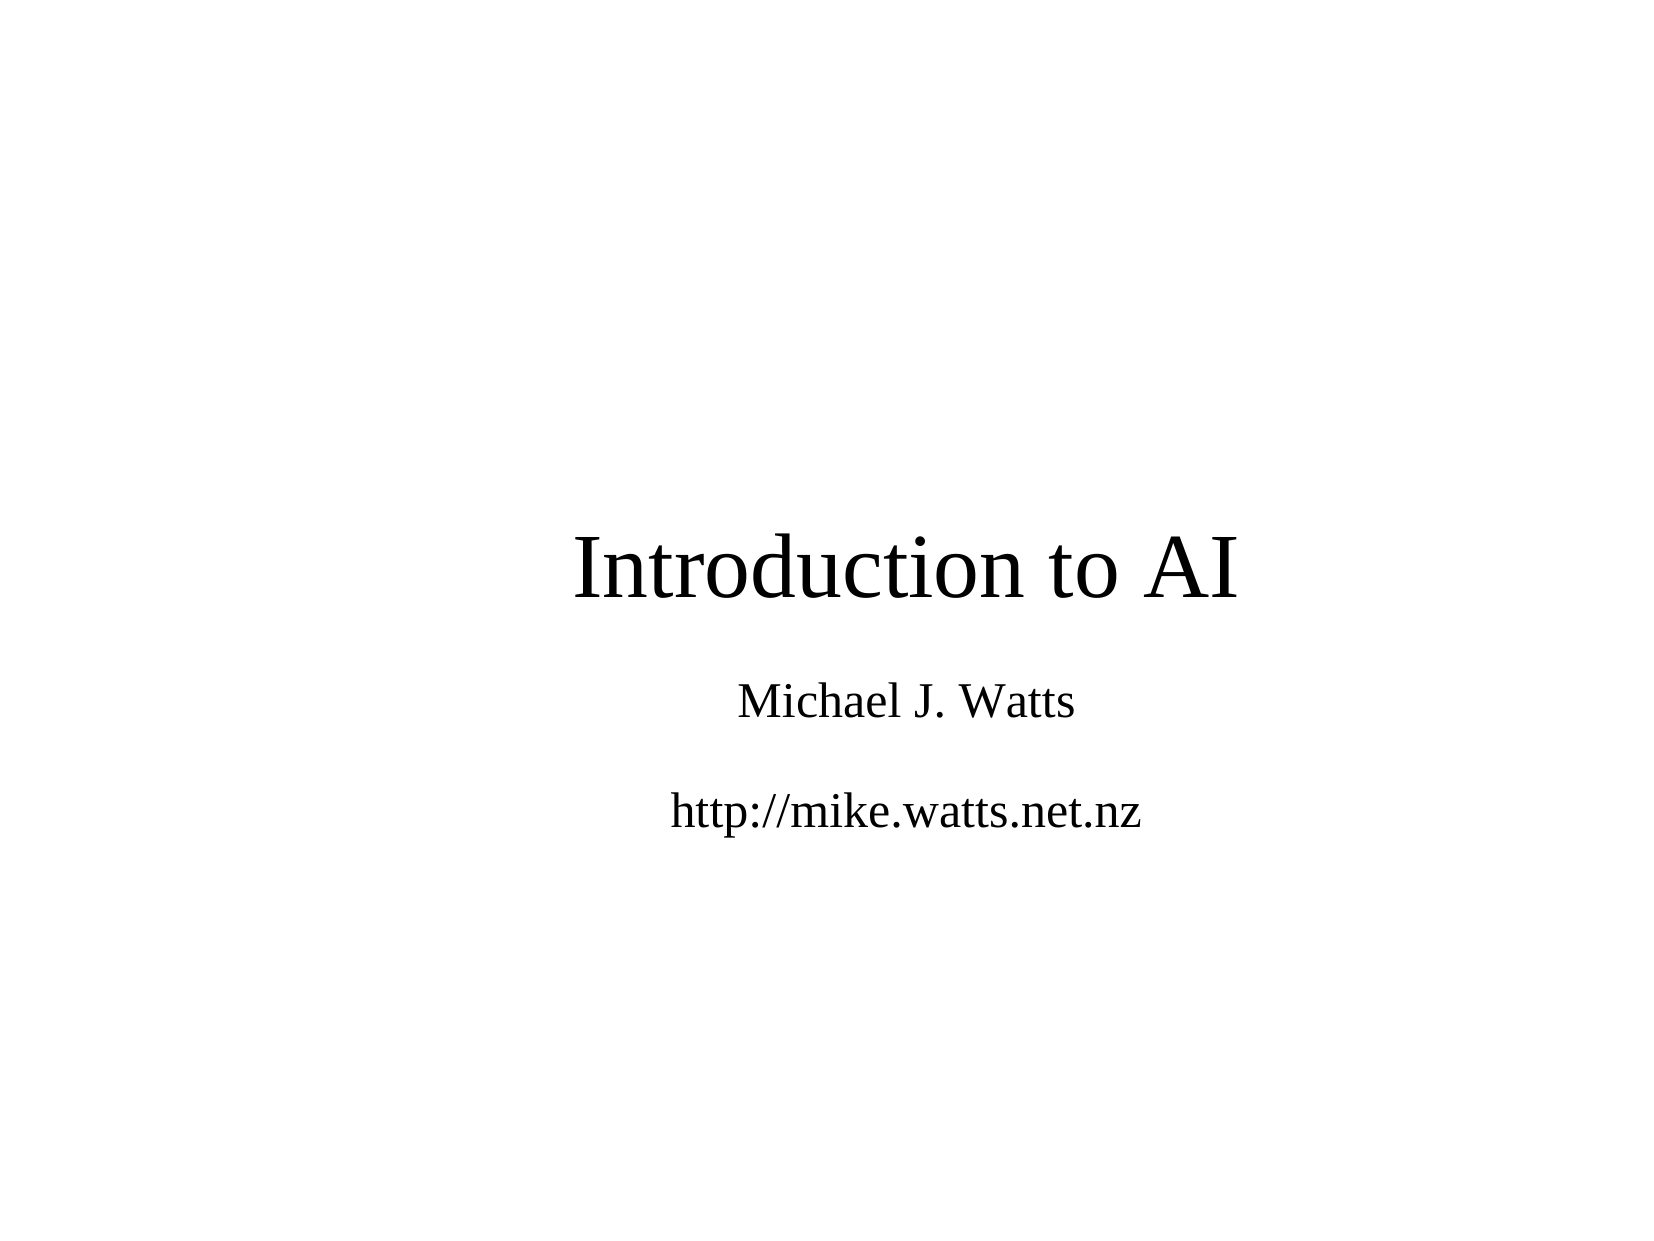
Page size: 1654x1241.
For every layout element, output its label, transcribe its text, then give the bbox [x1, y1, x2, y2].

text_box Introduction to AI Michael J. Watts http://mike.watts.net.nz [380, 349, 1433, 898]
